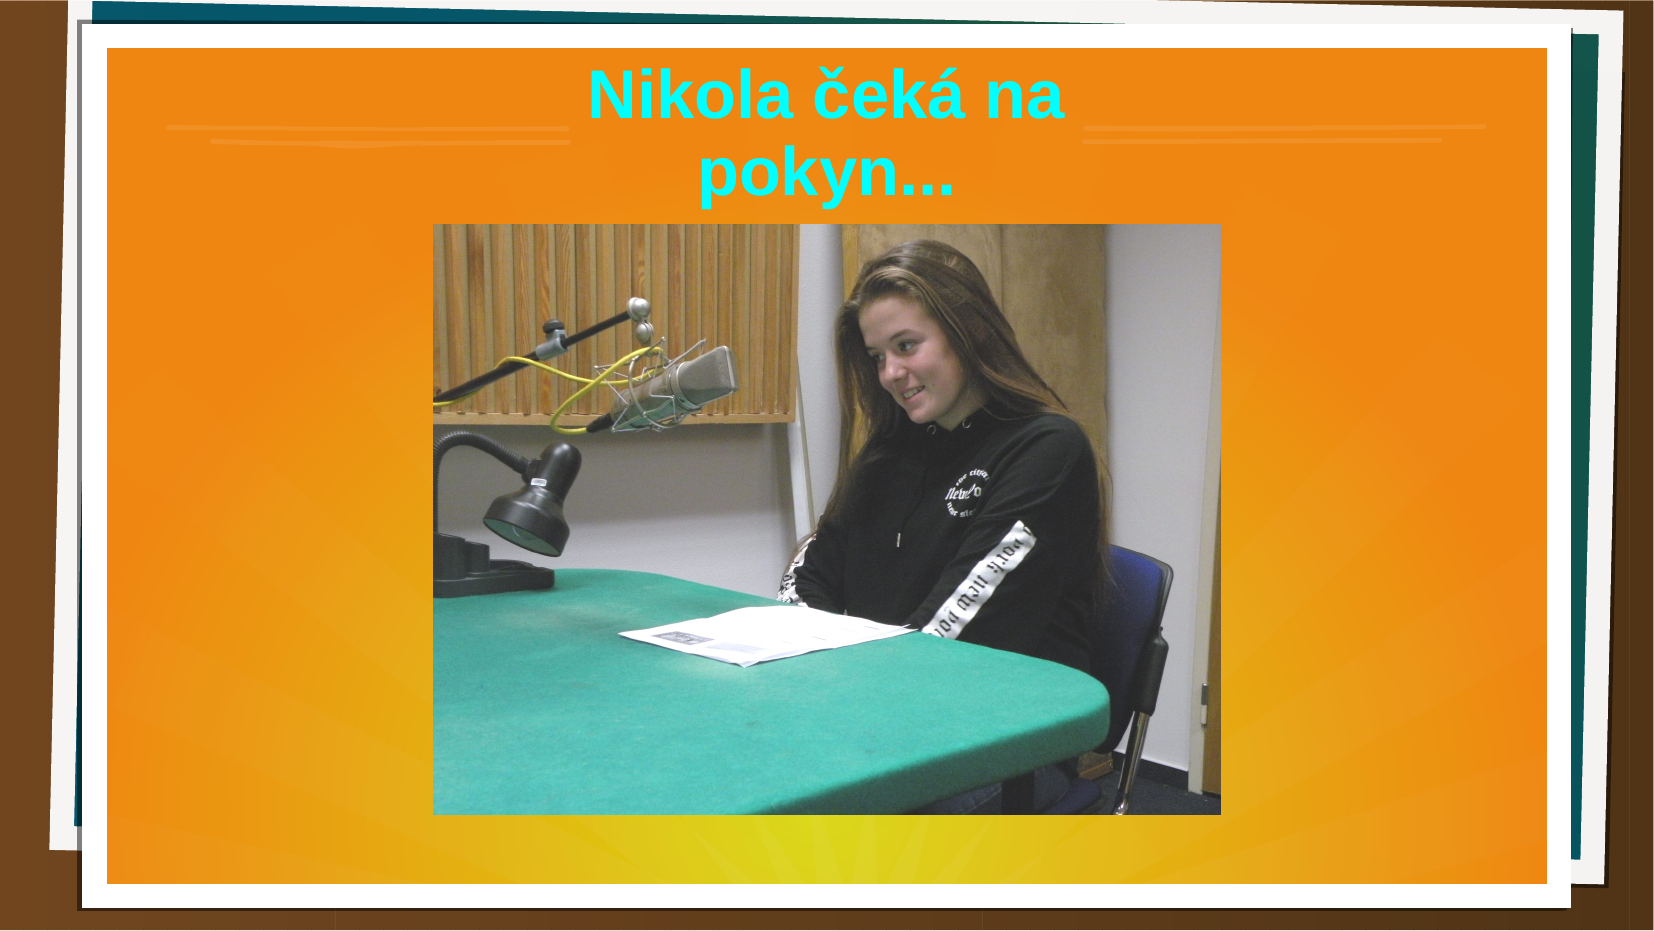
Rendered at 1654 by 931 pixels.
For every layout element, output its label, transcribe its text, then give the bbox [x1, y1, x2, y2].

title Nikola čeká na pokyn... [566, 56, 1087, 210]
picture [433, 224, 1221, 815]
